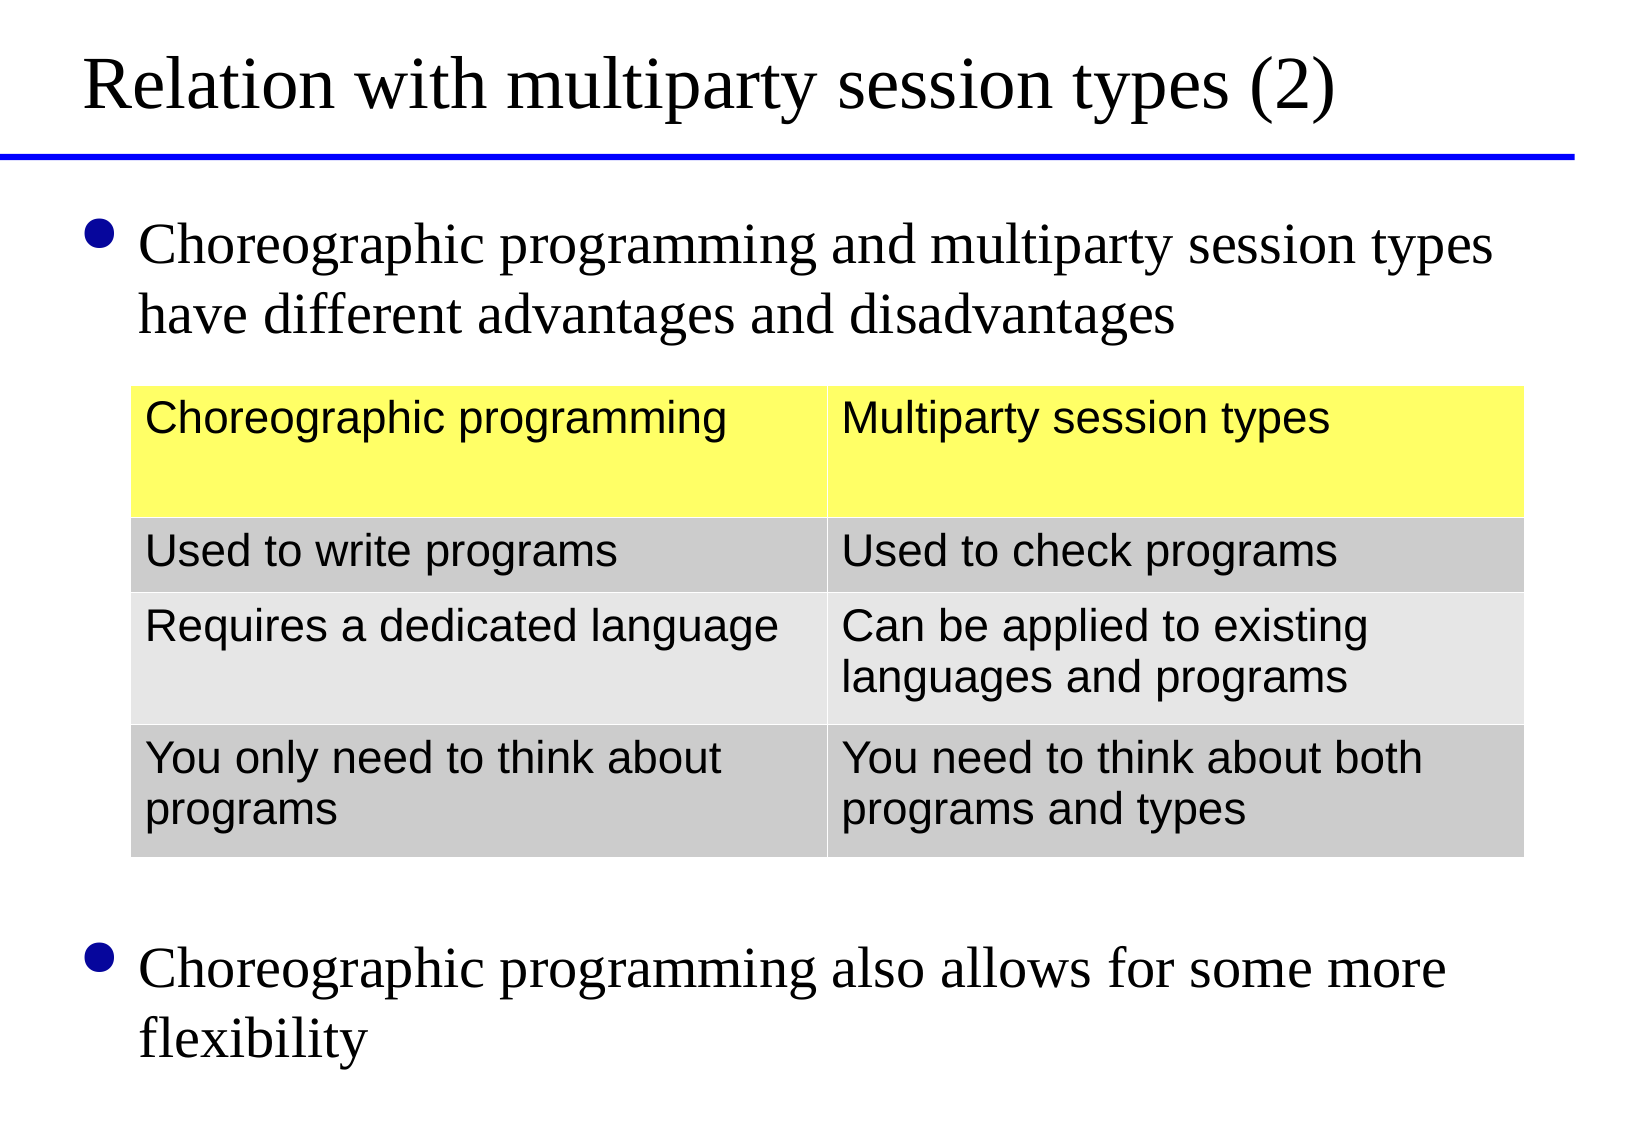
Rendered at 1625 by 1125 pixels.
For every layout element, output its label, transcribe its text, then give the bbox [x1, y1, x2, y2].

table_cell You need to think about both programs and types [828, 725, 1524, 857]
table_header Multiparty session types [828, 386, 1524, 517]
table_cell Used to write programs [131, 518, 827, 592]
table_cell Can be applied to existing languages and programs [828, 593, 1524, 724]
table_cell Requires a dedicated language [131, 593, 827, 724]
list Choreographic programming and multiparty session types have different advantages and disadvantages Choreographic programming also allows for some more flexibility [67, 198, 1546, 1061]
table_cell You only need to think about programs [131, 725, 827, 857]
table_header Choreographic programming [131, 386, 827, 517]
title Relation with multiparty session types (2) [67, 27, 1544, 131]
table_cell Used to check programs [828, 518, 1524, 592]
